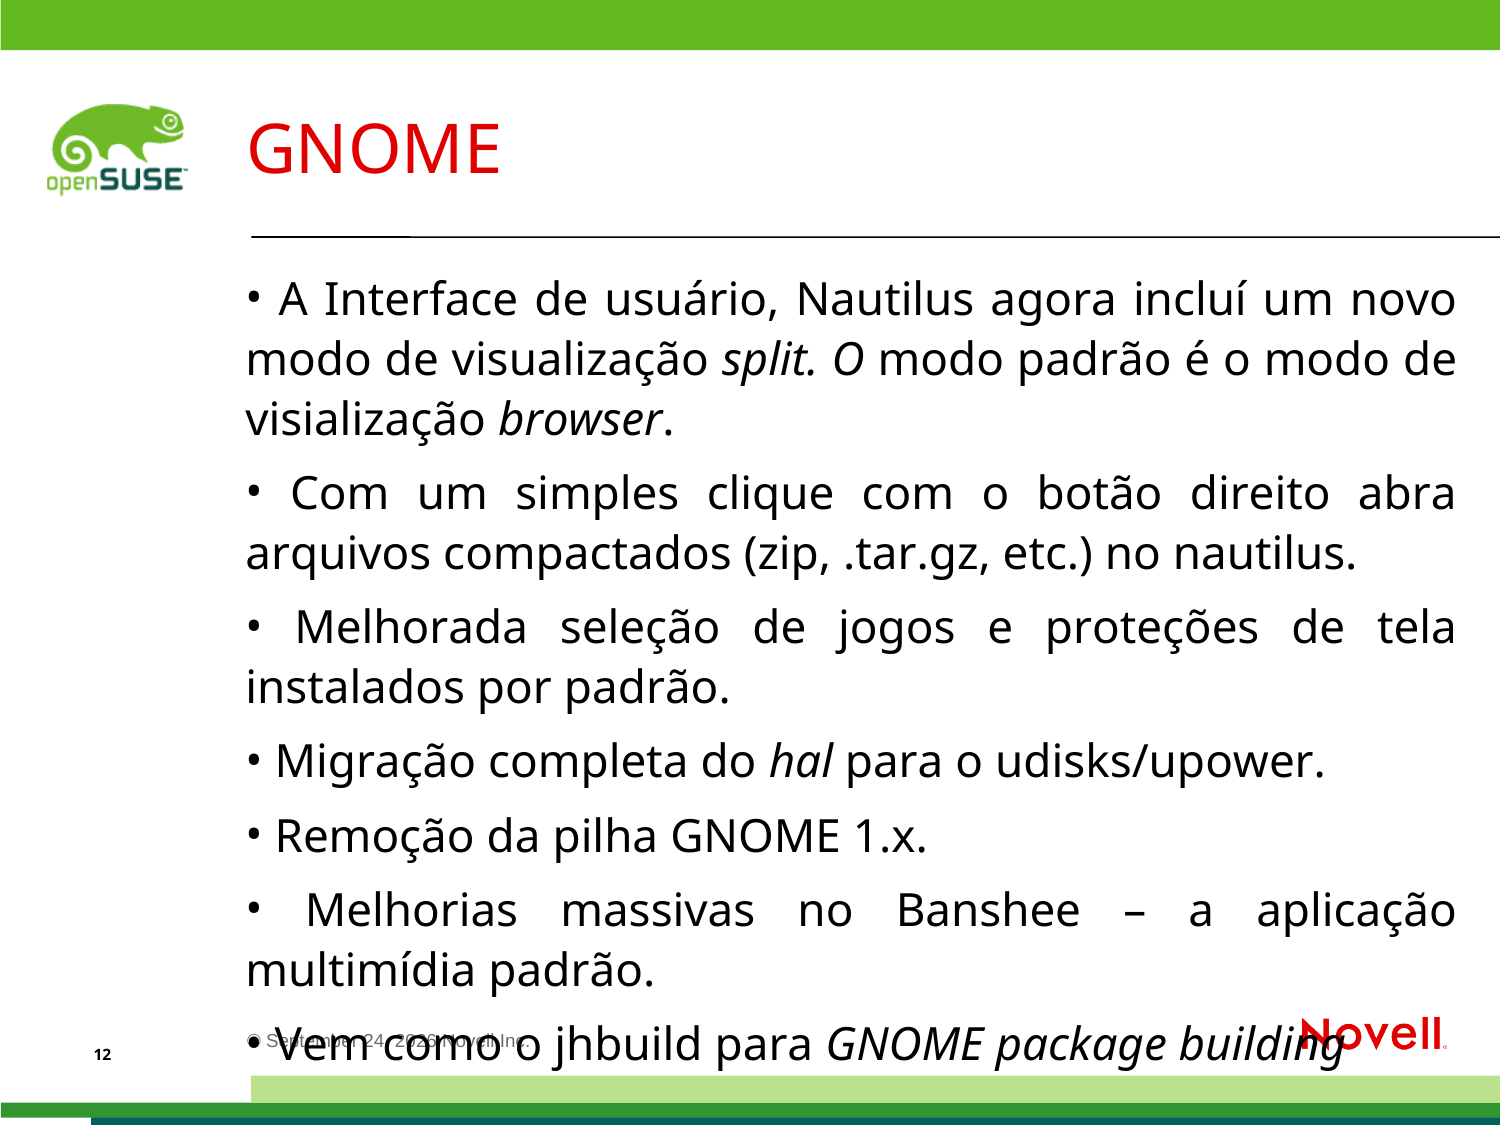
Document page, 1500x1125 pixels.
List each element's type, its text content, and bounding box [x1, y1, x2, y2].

title GNOME [246, 68, 1409, 231]
picture [1295, 1011, 1453, 1056]
list A Interface de usuário, Nautilus agora incluí um novo modo de visualização split. O modo padrão é o modo de visialização browser. Com um simples clique com o botão direito abra arquivos compactados (zip, .tar.gz, etc.) no nautilus. Melhorada seleção de jogos e proteções de tela instalados por padrão. Migração completa do hal para o udisks/upower. Remoção da pilha GNOME 1.x. Melhorias massivas no Banshee – a aplicação multimídia padrão. Vem como o jhbuild para GNOME package building [245, 267, 1458, 1010]
picture [47, 104, 188, 197]
picture [1299, 1039, 1313, 1056]
picture [1325, 1038, 1338, 1056]
